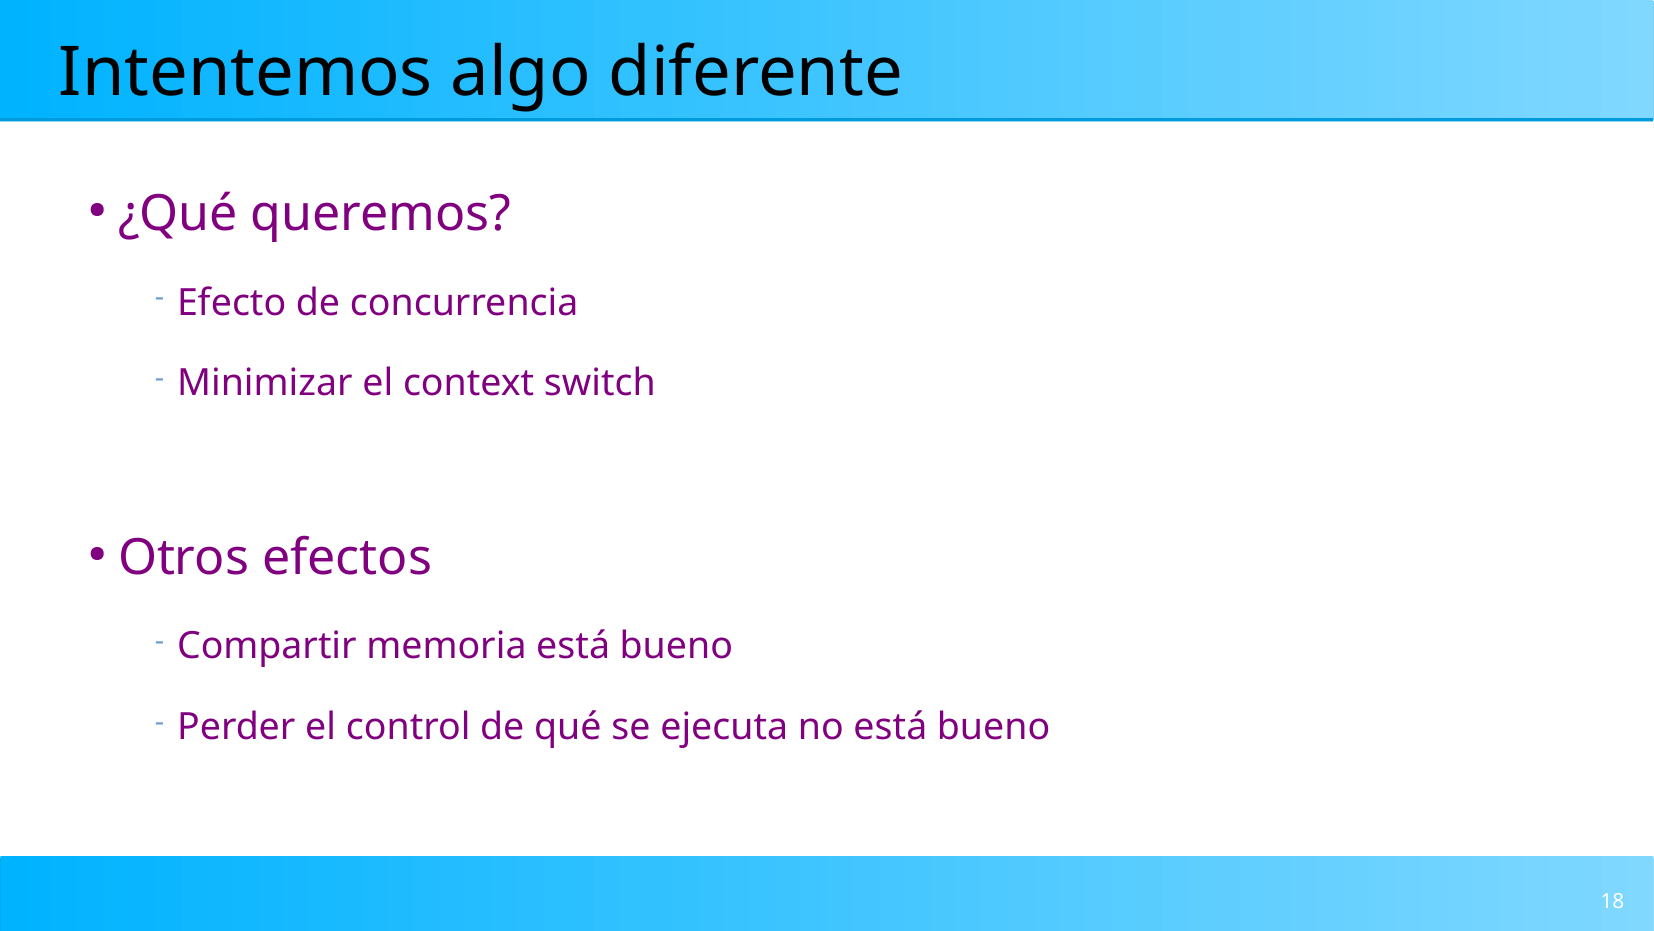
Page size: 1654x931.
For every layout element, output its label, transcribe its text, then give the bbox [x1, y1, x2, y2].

title Intentemos algo diferente [59, 29, 1595, 108]
list ¿Qué queremos? Efecto de concurrencia Minimizar el context switch Otros efectos Compartir memoria está bueno Perder el control de qué se ejecuta no está bueno [59, 177, 1595, 768]
